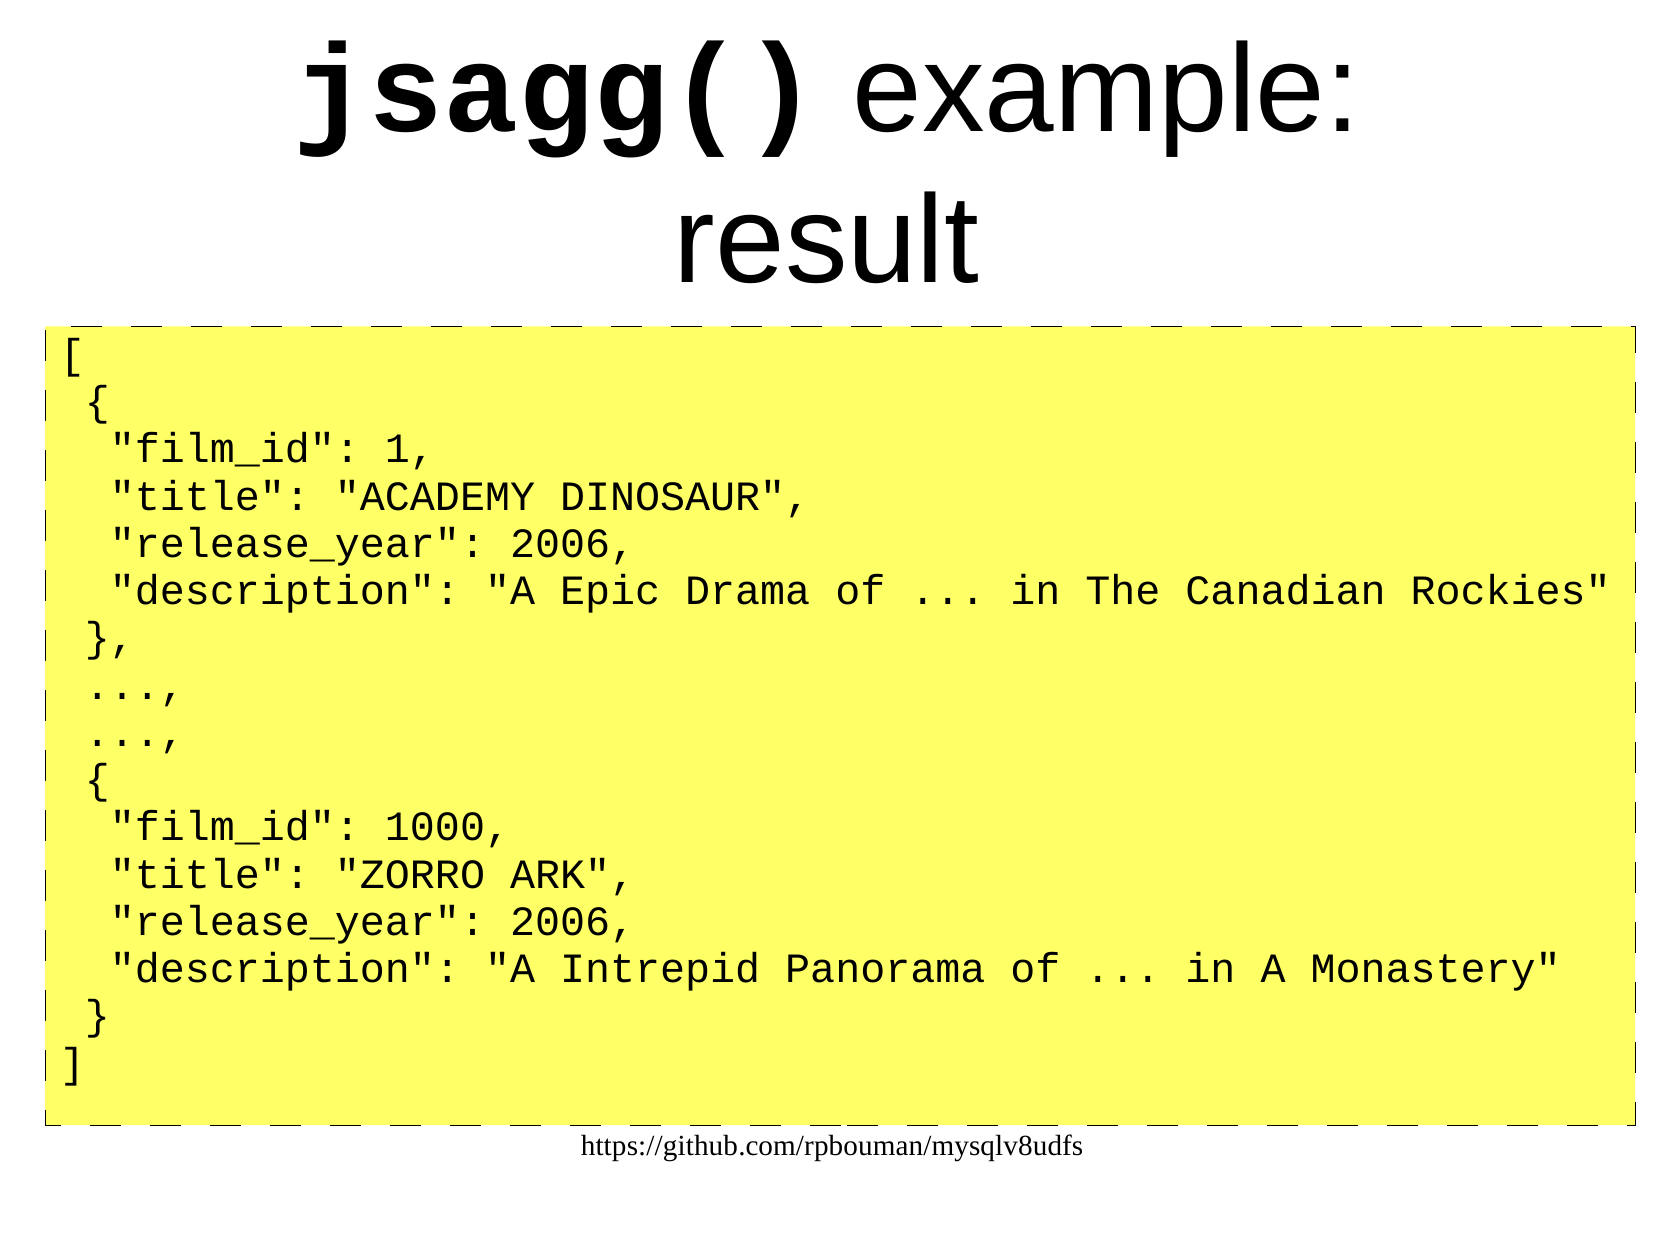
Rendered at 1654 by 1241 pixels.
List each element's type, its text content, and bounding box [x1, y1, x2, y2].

title jsagg() example: result [82, 18, 1571, 309]
text_box [ { "film_id": 1, "title": "ACADEMY DINOSAUR", "release_year": 2006, "description": "A Epic Drama of ... in The Canadian Rockies" }, ..., ..., { "film_id": 1000, "title": "ZORRO ARK", "release_year": 2006, "description": "A Intrepid Panorama of ... in A Monastery" } ] [45, 326, 1636, 1126]
